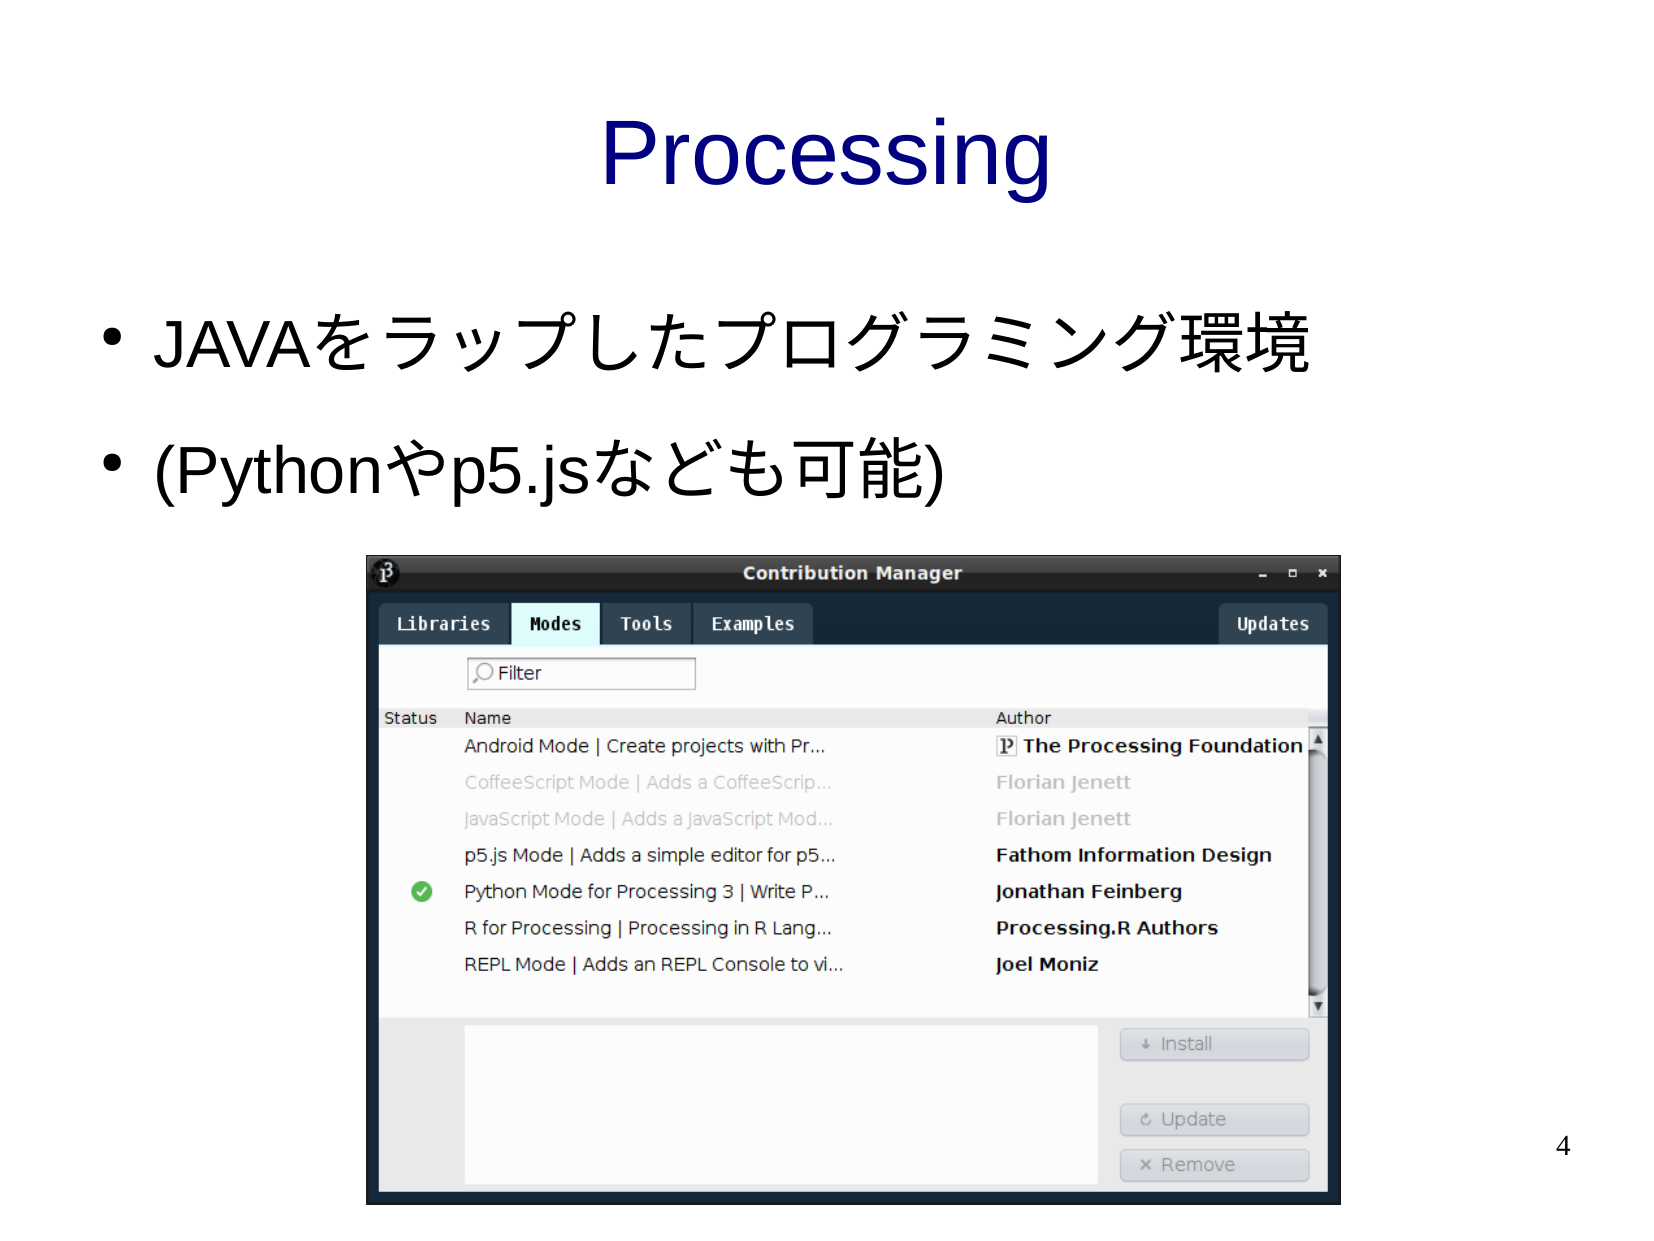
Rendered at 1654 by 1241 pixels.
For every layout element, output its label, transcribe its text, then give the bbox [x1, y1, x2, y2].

picture [366, 555, 1341, 1205]
list JAVAをラップしたプログラミング環境 (Pythonやp5.jsなども可能) [82, 290, 1571, 1010]
title Processing [82, 49, 1571, 257]
